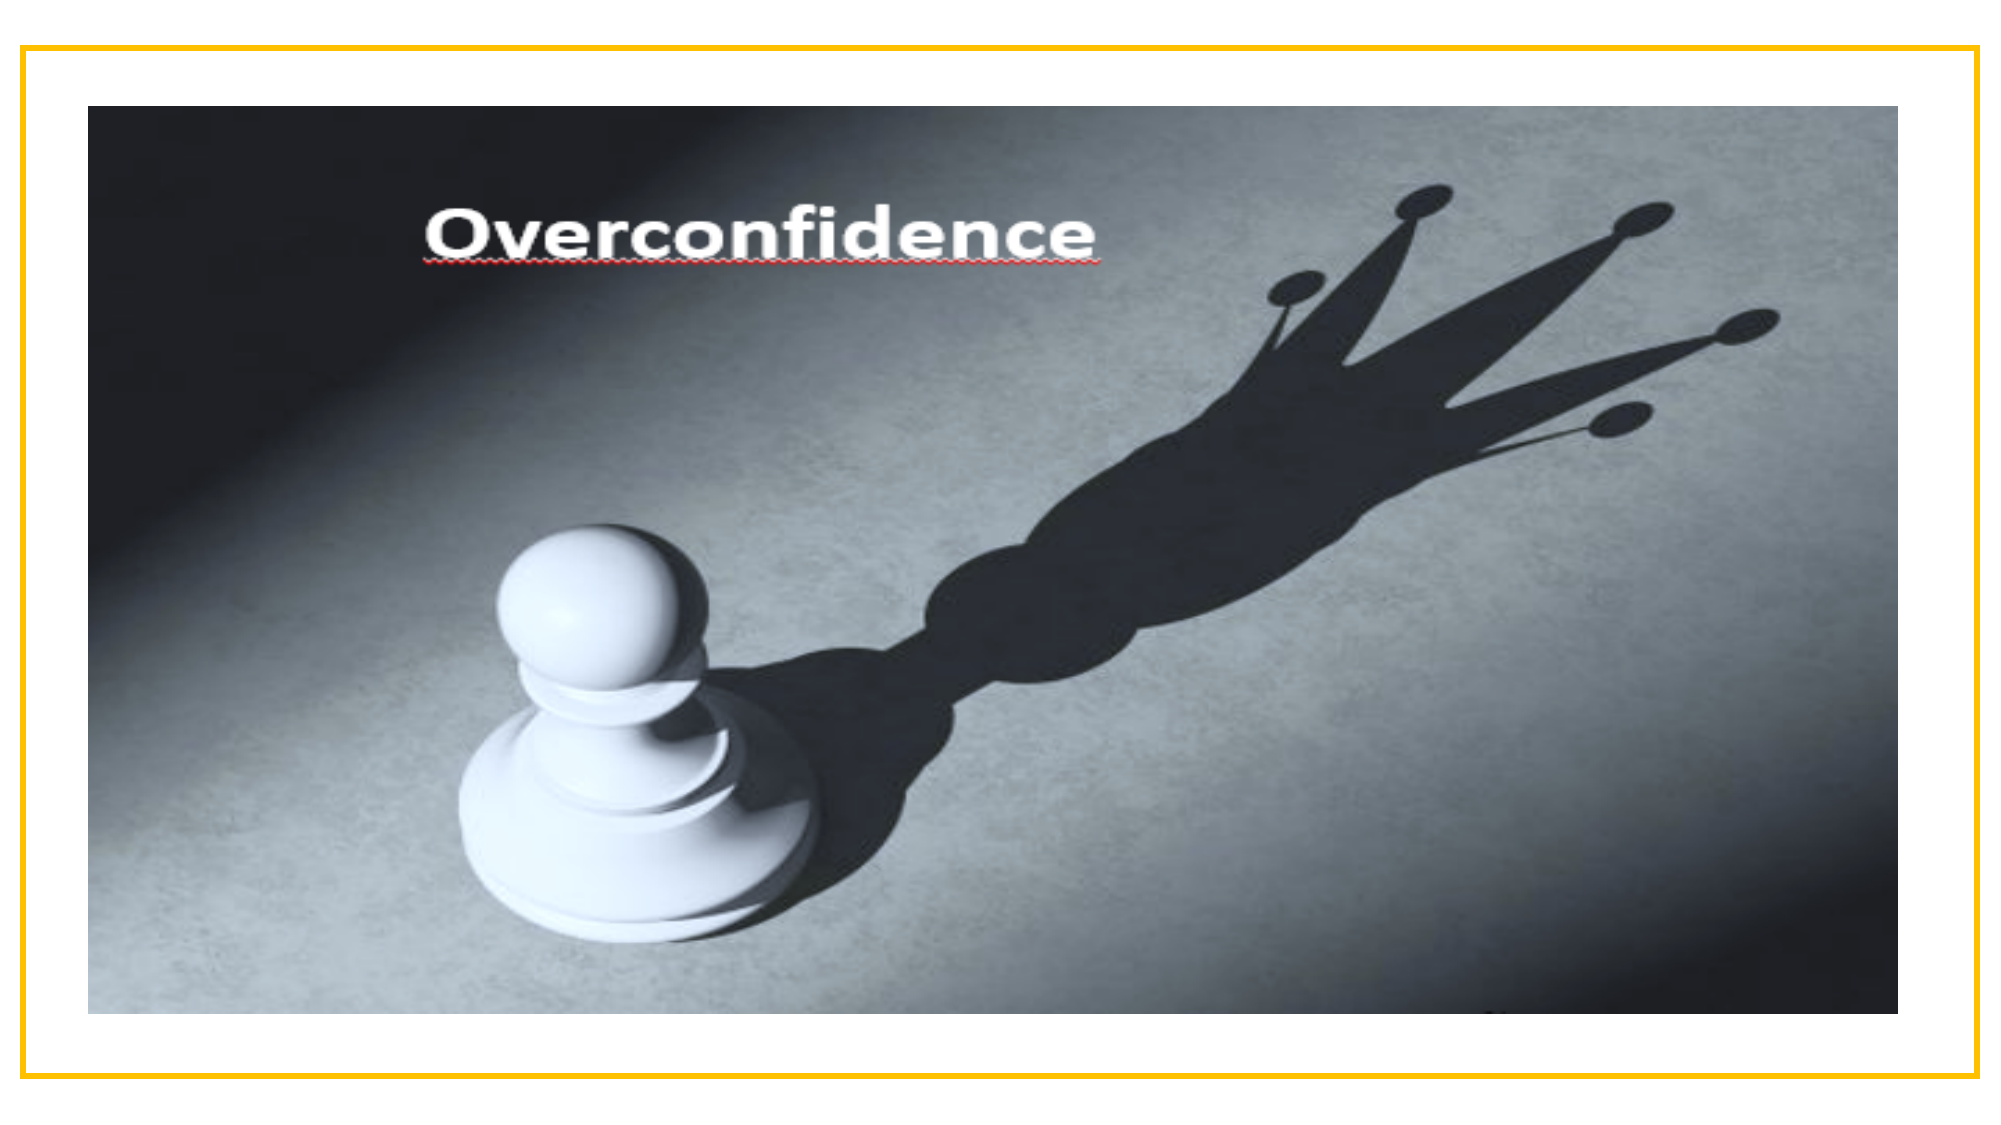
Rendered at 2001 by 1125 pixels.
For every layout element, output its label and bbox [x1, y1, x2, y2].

picture [88, 106, 1898, 1014]
text_box [22, 47, 1978, 1077]
